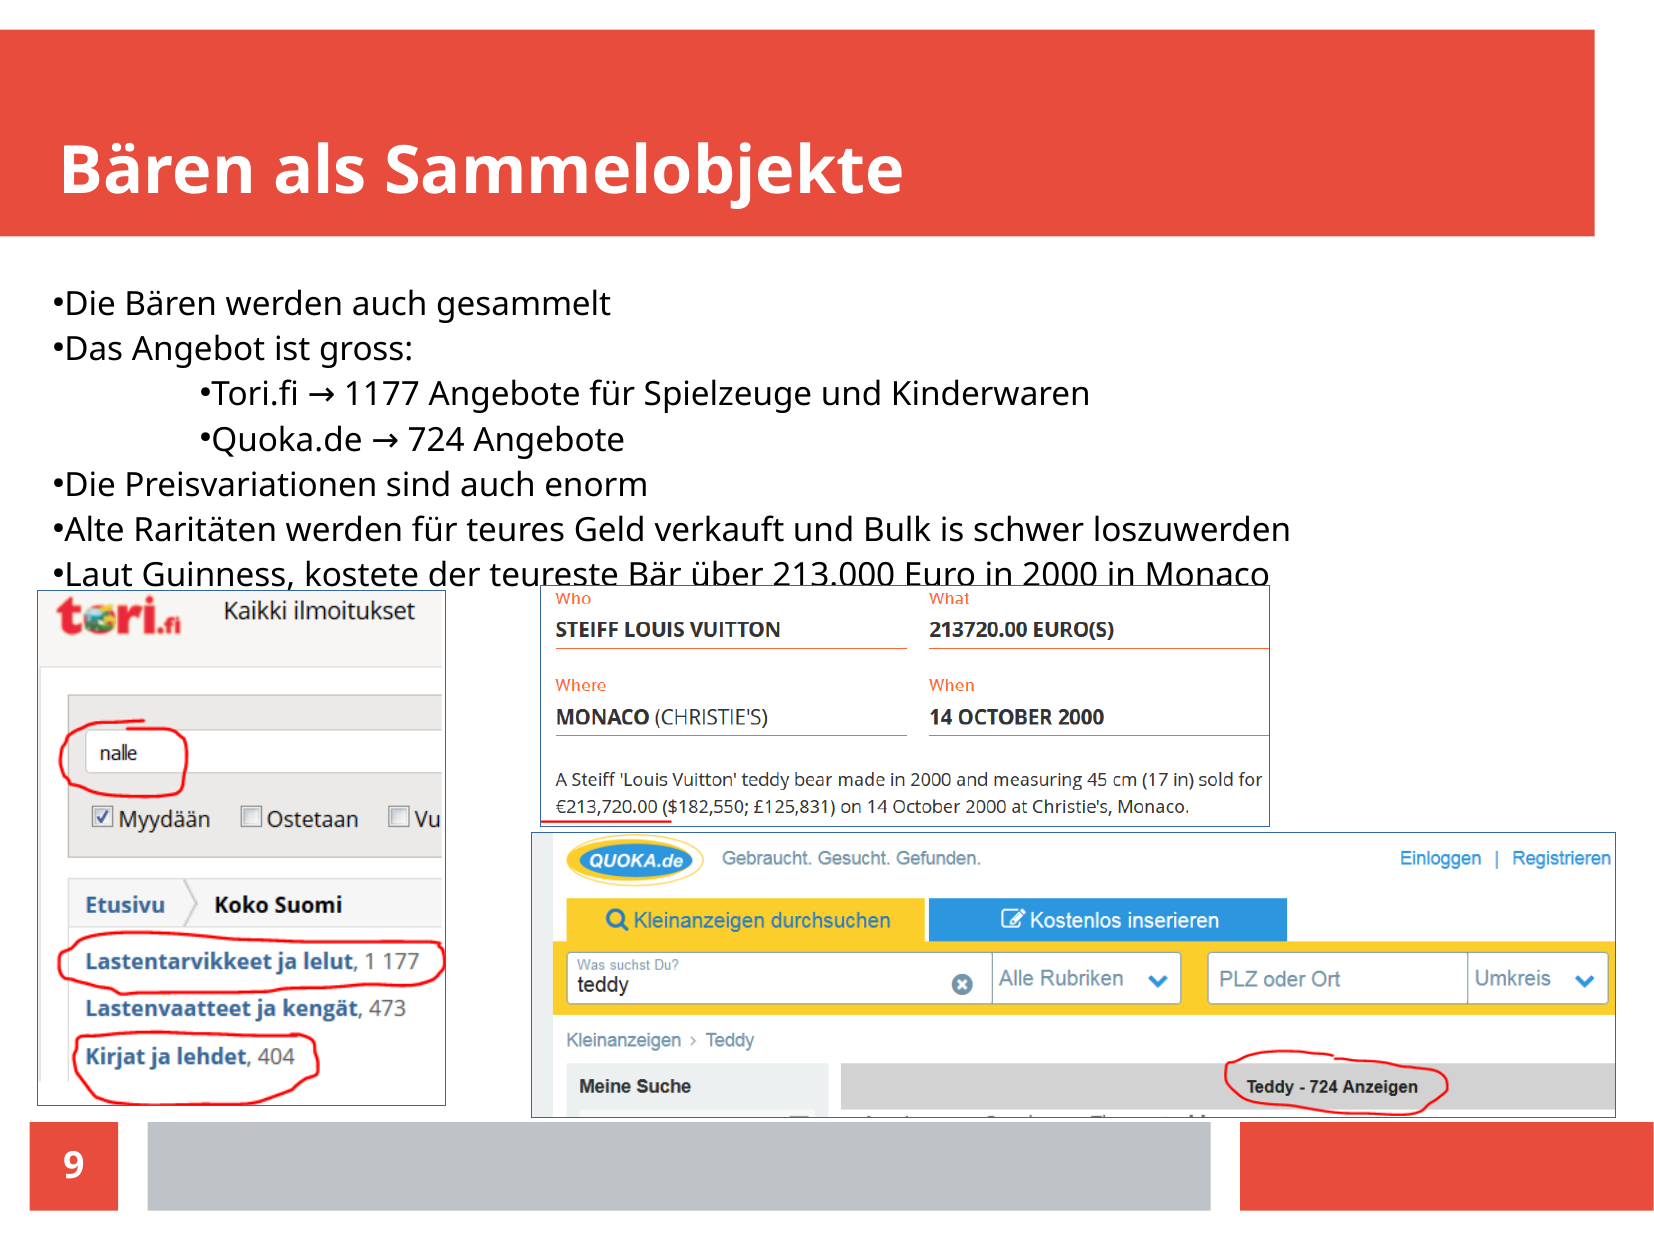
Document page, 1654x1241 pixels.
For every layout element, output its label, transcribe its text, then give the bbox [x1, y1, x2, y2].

text_box [29, 1122, 119, 1211]
picture [37, 590, 446, 1106]
picture [531, 832, 1616, 1118]
text_box Die Bären werden auch gesammelt Das Angebot ist gross: Tori.fi → 1177 Angebote für Spielzeuge und Kinderwaren Quoka.de → 724 Angebote Die Preisvariationen sind auch enorm Alte Raritäten werden für teures Geld verkauft und Bulk is schwer loszuwerden Laut Guinness, kostete der teureste Bär über 213.000 Euro in 2000 in Monaco [37, 272, 1488, 633]
picture [540, 585, 1270, 827]
title Bären als Sammelobjekte [59, 59, 1595, 207]
